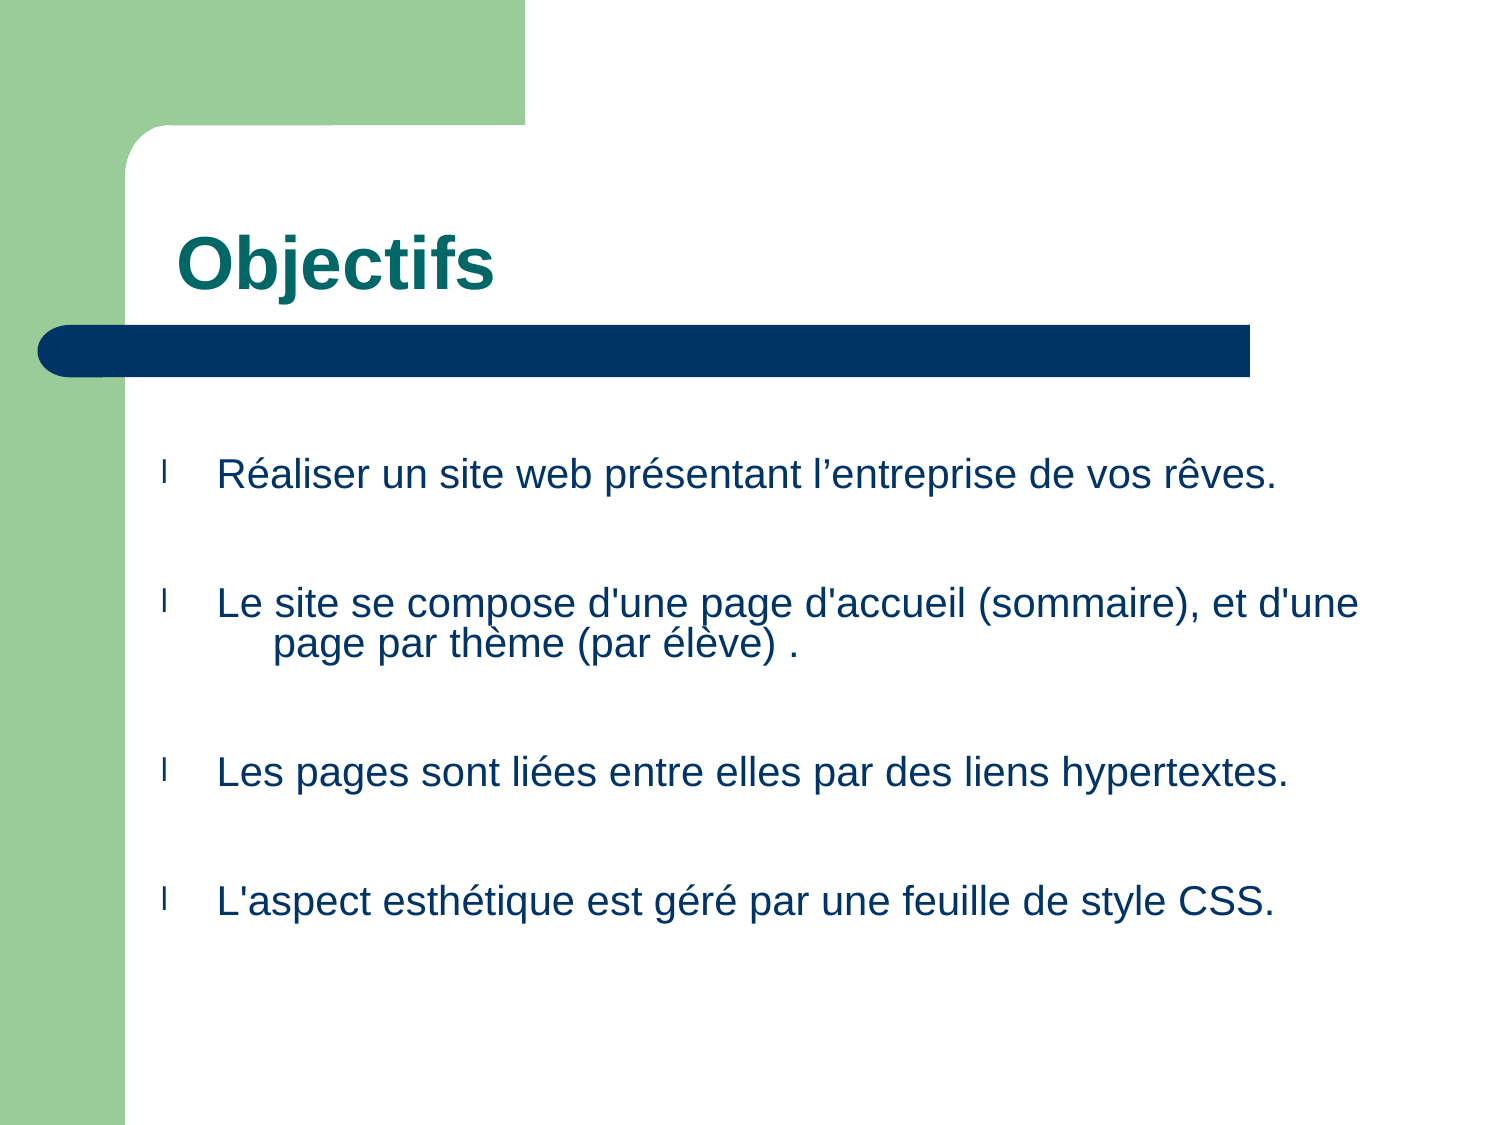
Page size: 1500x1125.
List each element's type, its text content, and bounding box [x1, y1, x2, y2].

title Objectifs [161, 125, 1426, 313]
list Réaliser un site web présentant l’entreprise de vos rêves. Le site se compose d'une page d'accueil (sommaire), et d'une page par thème (par élève) . Les pages sont liées entre elles par des liens hypertextes. L'aspect esthétique est géré par une feuille de style CSS. [145, 448, 1406, 993]
